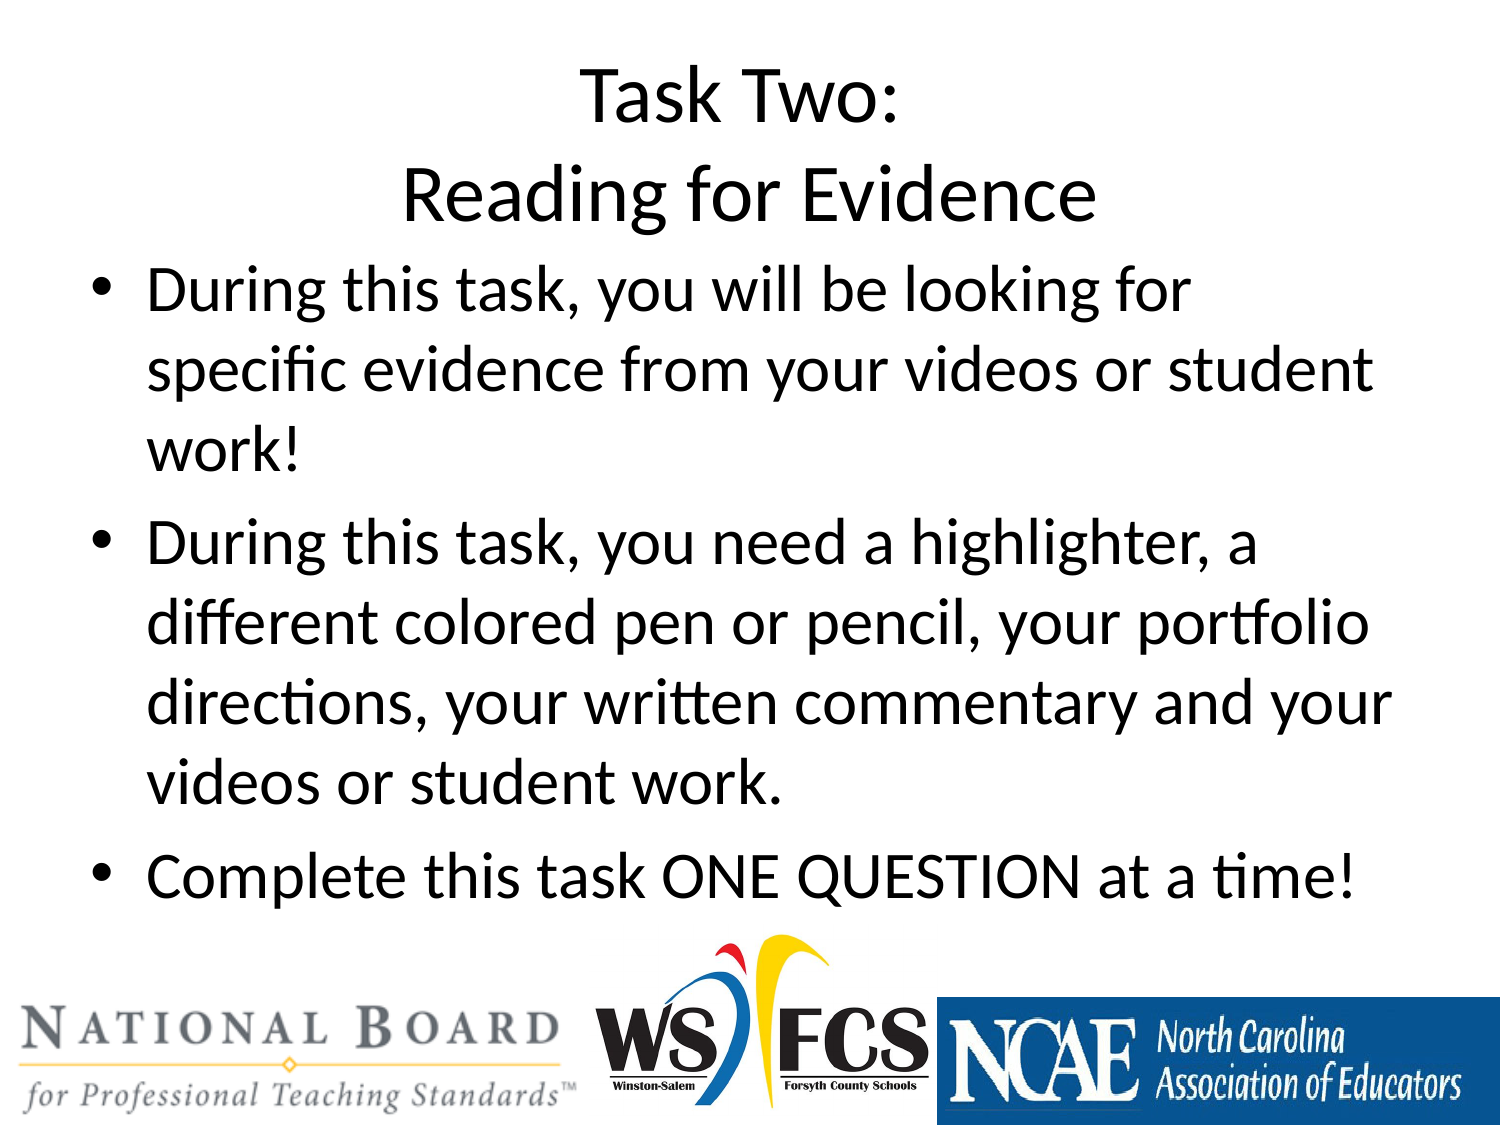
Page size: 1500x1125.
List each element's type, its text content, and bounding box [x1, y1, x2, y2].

title Task Two: Reading for Evidence [75, 45, 1425, 233]
list During this task, you will be looking for specific evidence from your videos or student work! During this task, you need a highlighter, a different colored pen or pencil, your portfolio directions, your written commentary and your videos or student work. Complete this task ONE QUESTION at a time! [75, 237, 1425, 980]
picture [0, 980, 1500, 1125]
